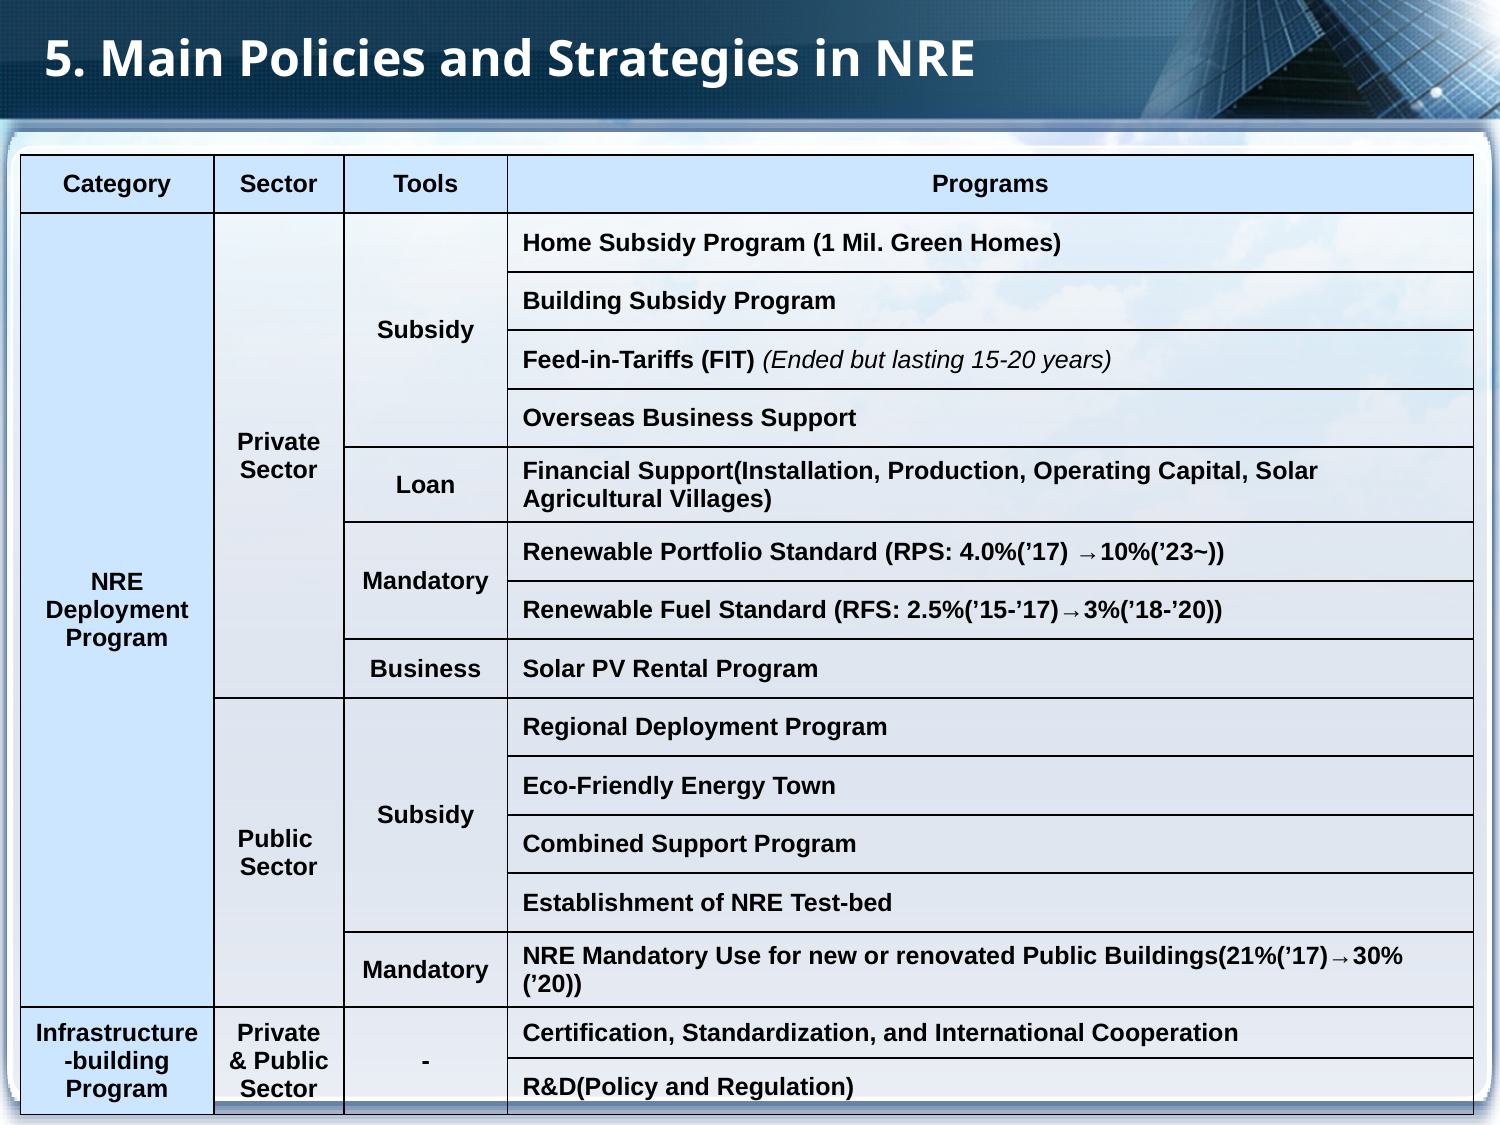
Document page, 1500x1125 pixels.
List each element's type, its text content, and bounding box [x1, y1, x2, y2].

table_cell Loan [345, 448, 507, 521]
table_cell Private & Public Sector [215, 1008, 343, 1114]
table_header Programs [508, 156, 1473, 212]
table_header Sector [215, 156, 343, 212]
table_cell Home Subsidy Program (1 Mil. Green Homes) [508, 214, 1473, 271]
table_cell Mandatory [345, 933, 507, 1006]
table_cell Certification, Standardization, and International Cooperation [508, 1008, 1473, 1057]
table_cell Building Subsidy Program [508, 273, 1473, 329]
table_cell R&D(Policy and Regulation) [508, 1059, 1473, 1114]
table_cell Subsidy [345, 699, 507, 931]
table_cell Financial Support(Installation, Production, Operating Capital, Solar Agricultural Villages) [508, 448, 1473, 521]
table_cell Public Sector [215, 699, 343, 1006]
table_cell Establishment of NRE Test-bed [508, 874, 1473, 931]
table_header Tools [345, 156, 507, 212]
table_cell Renewable Fuel Standard (RFS: 2.5%(’15-’17)→3%(’18-’20)) [508, 582, 1473, 638]
text_box 5. Main Policies and Strategies in NRE [29, 19, 1324, 94]
table_cell Subsidy [345, 214, 507, 446]
table_cell Solar PV Rental Program [508, 640, 1473, 697]
table_cell Combined Support Program [508, 816, 1473, 872]
table_cell Business [345, 640, 507, 697]
table_cell Eco-Friendly Energy Town [508, 757, 1473, 814]
table_cell NRE Mandatory Use for new or renovated Public Buildings(21%(’17)→30%(’20)) [508, 933, 1473, 1006]
table_cell Infrastructure-building Program [21, 1008, 213, 1114]
table_header Category [21, 156, 213, 212]
table_cell - [345, 1008, 507, 1114]
picture [0, 0, 1500, 1125]
table_cell Mandatory [345, 523, 507, 638]
table_cell NRE Deployment Program [21, 214, 213, 1006]
table_cell Private Sector [215, 214, 343, 697]
table_cell Regional Deployment Program [508, 699, 1473, 755]
table_cell Renewable Portfolio Standard (RPS: 4.0%(’17) →10%(’23~)) [508, 523, 1473, 580]
table_cell Feed-in-Tariffs (FIT) (Ended but lasting 15-20 years) [508, 331, 1473, 388]
table_cell Overseas Business Support [508, 390, 1473, 446]
text_box [11, 146, 1489, 1097]
